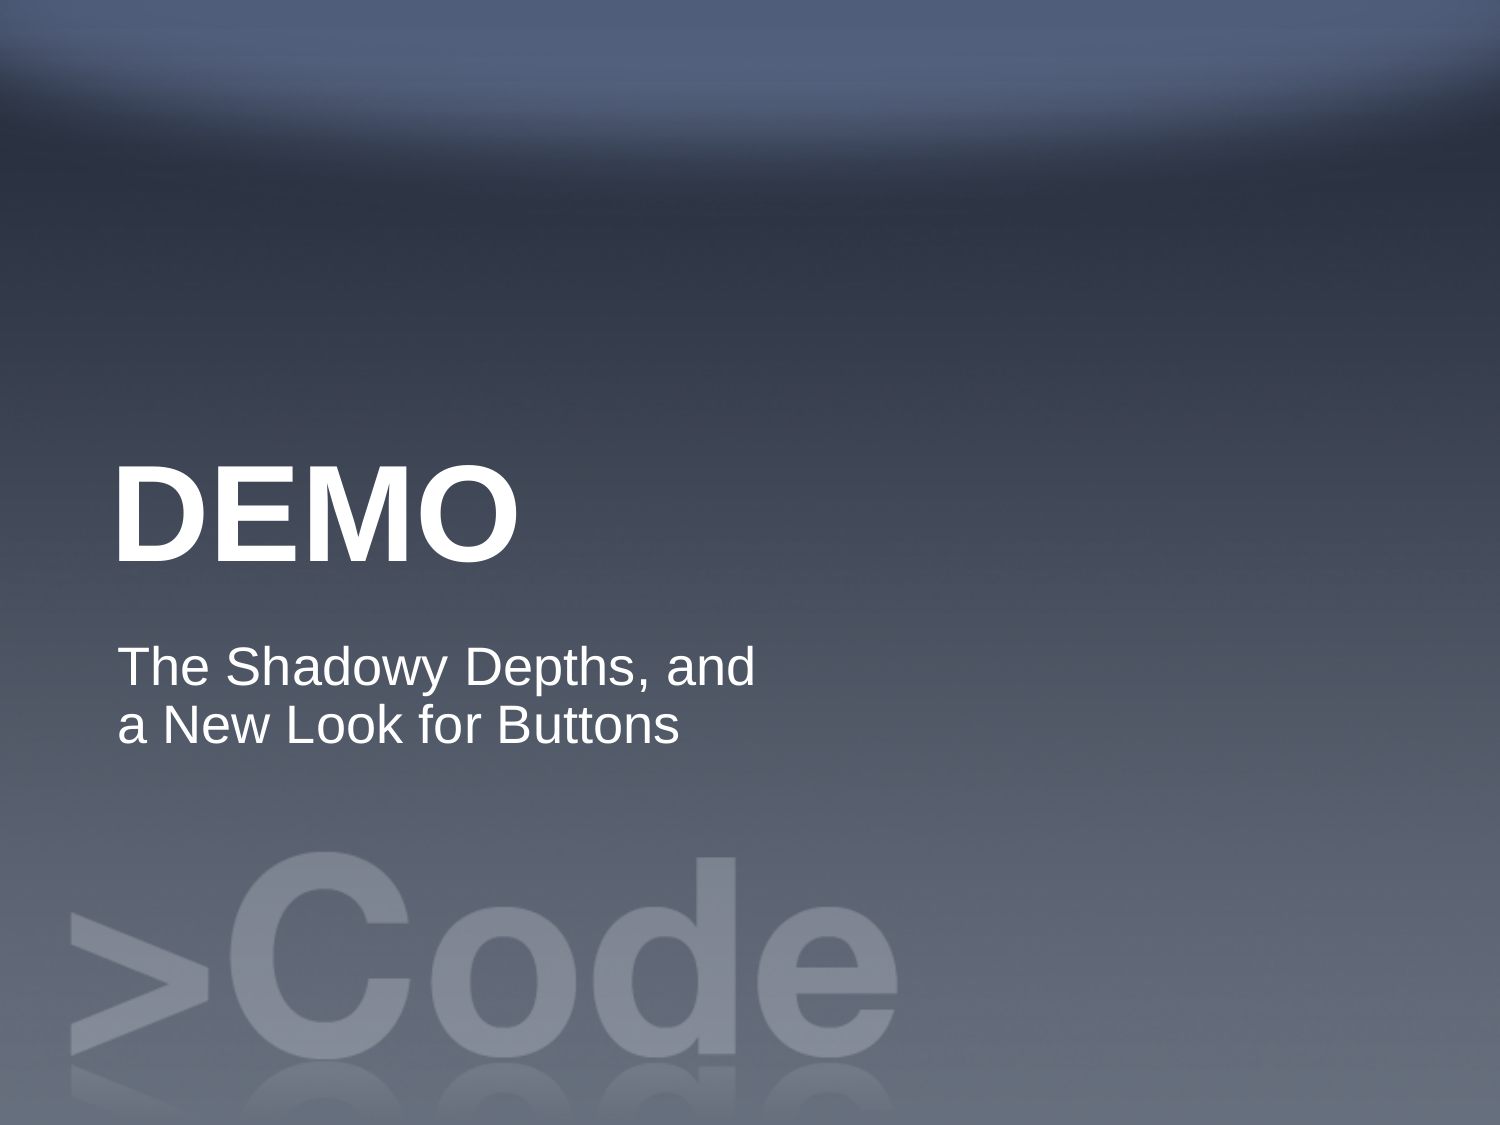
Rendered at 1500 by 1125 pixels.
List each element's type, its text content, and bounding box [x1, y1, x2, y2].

title DEMO [110, 303, 1463, 589]
subtitle The Shadowy Depths, and a New Look for Buttons [42, 626, 1116, 769]
picture [0, 0, 1500, 1125]
